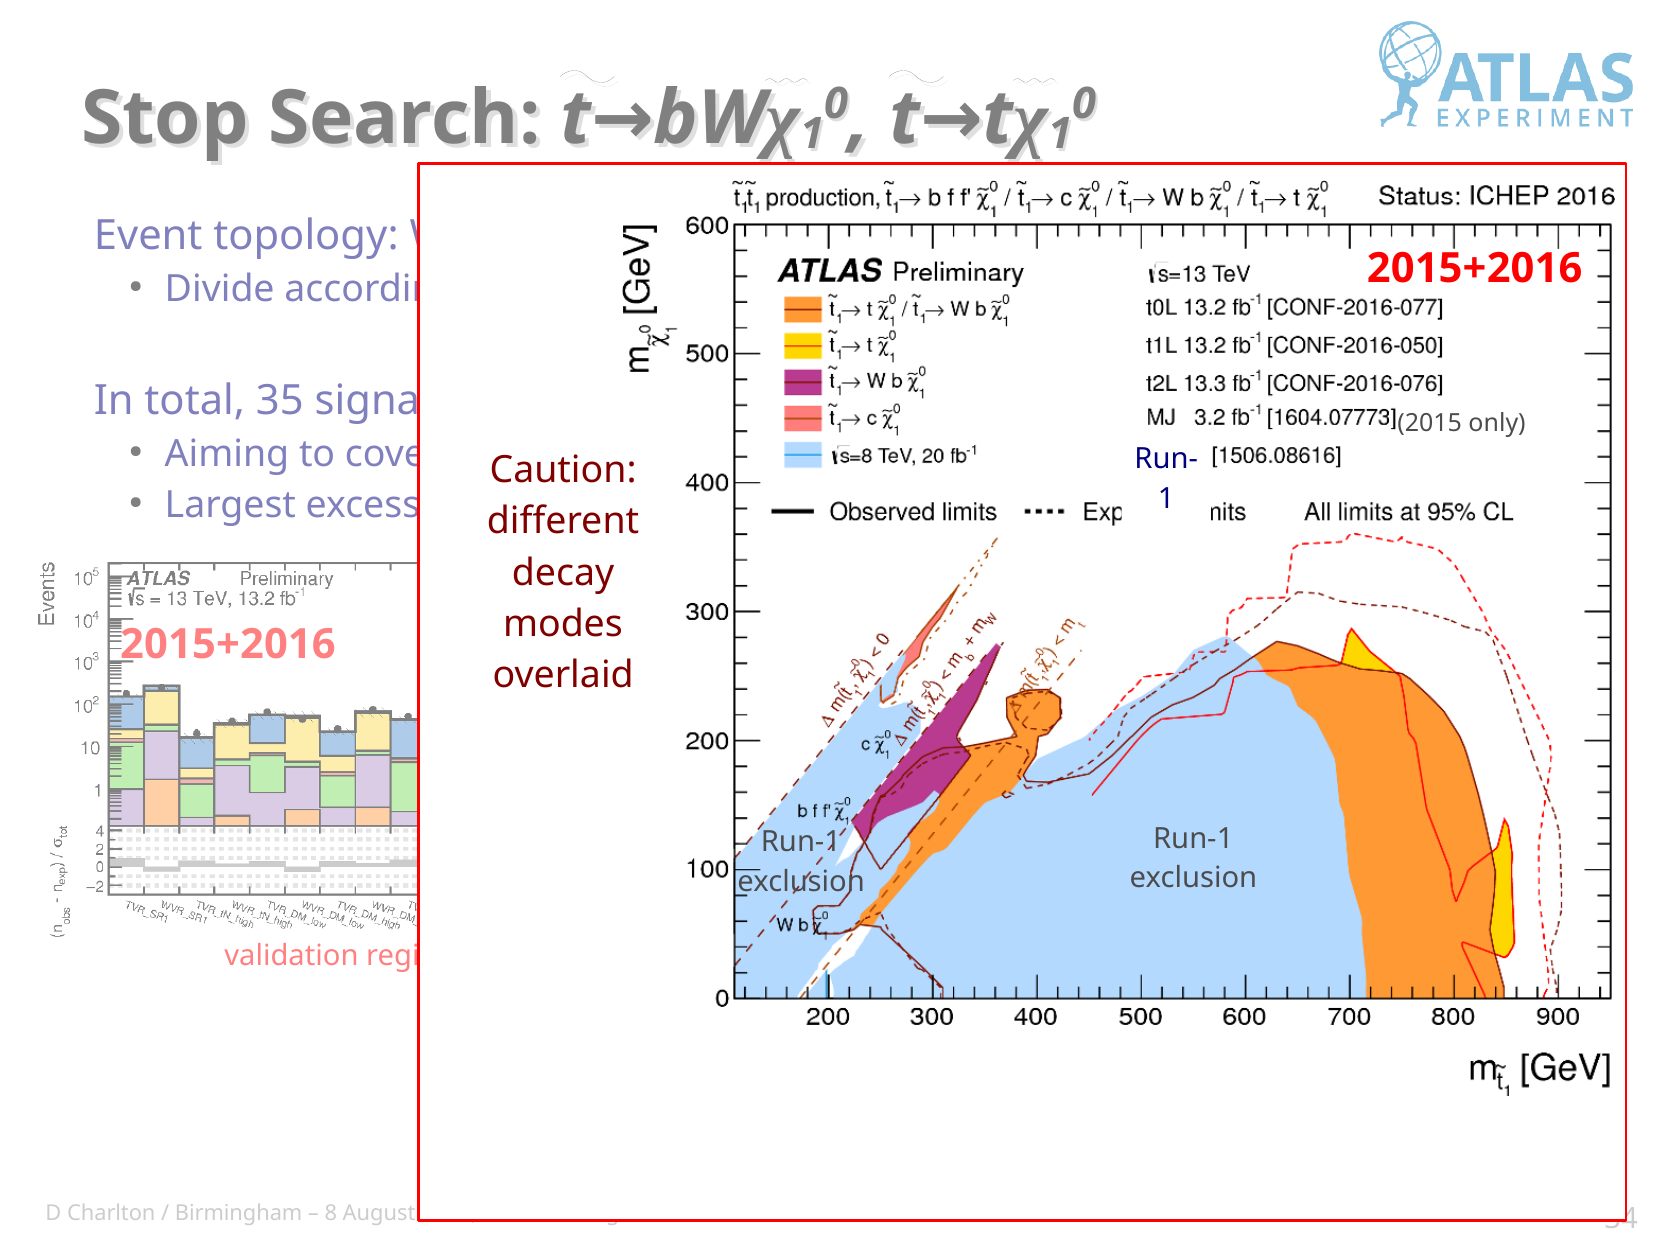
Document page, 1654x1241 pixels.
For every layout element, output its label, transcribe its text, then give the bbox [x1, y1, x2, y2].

text_box Run-1 exclusion [1097, 815, 1289, 899]
text_box (2015 only) [1379, 397, 1544, 447]
text_box Run-1 [1121, 431, 1211, 478]
text_box 2015+2016 [1352, 230, 1619, 295]
text_box Run-1 exclusion [705, 818, 897, 902]
picture [622, 180, 1615, 1096]
text_box Caution: different decay modes overlaid [454, 453, 672, 688]
text_box [0, 0, 1654, 1241]
